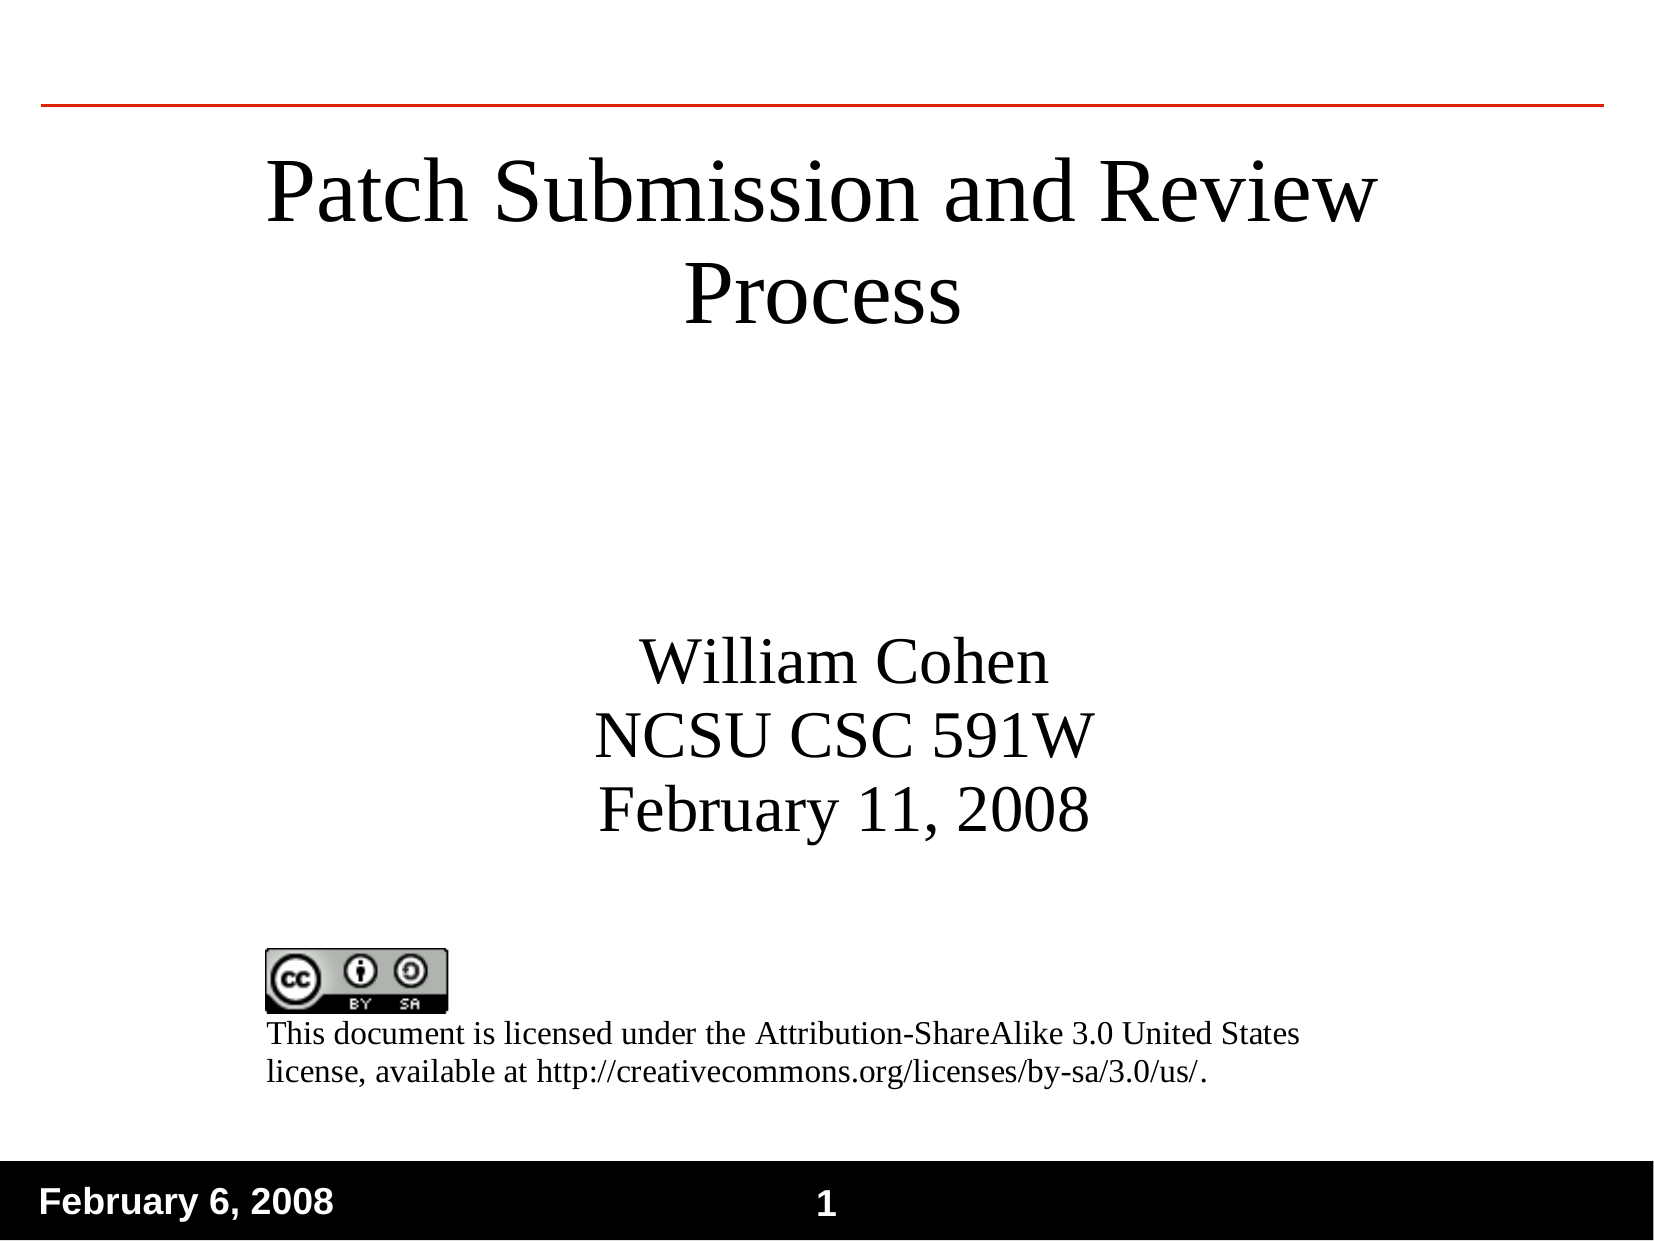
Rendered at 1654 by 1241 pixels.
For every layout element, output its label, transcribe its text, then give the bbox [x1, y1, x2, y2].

subtitle William Cohen NCSU CSC 591W February 11, 2008 [121, 344, 1534, 1127]
title Patch Submission and Review Process [117, 130, 1530, 353]
chart [265, 948, 1354, 1127]
